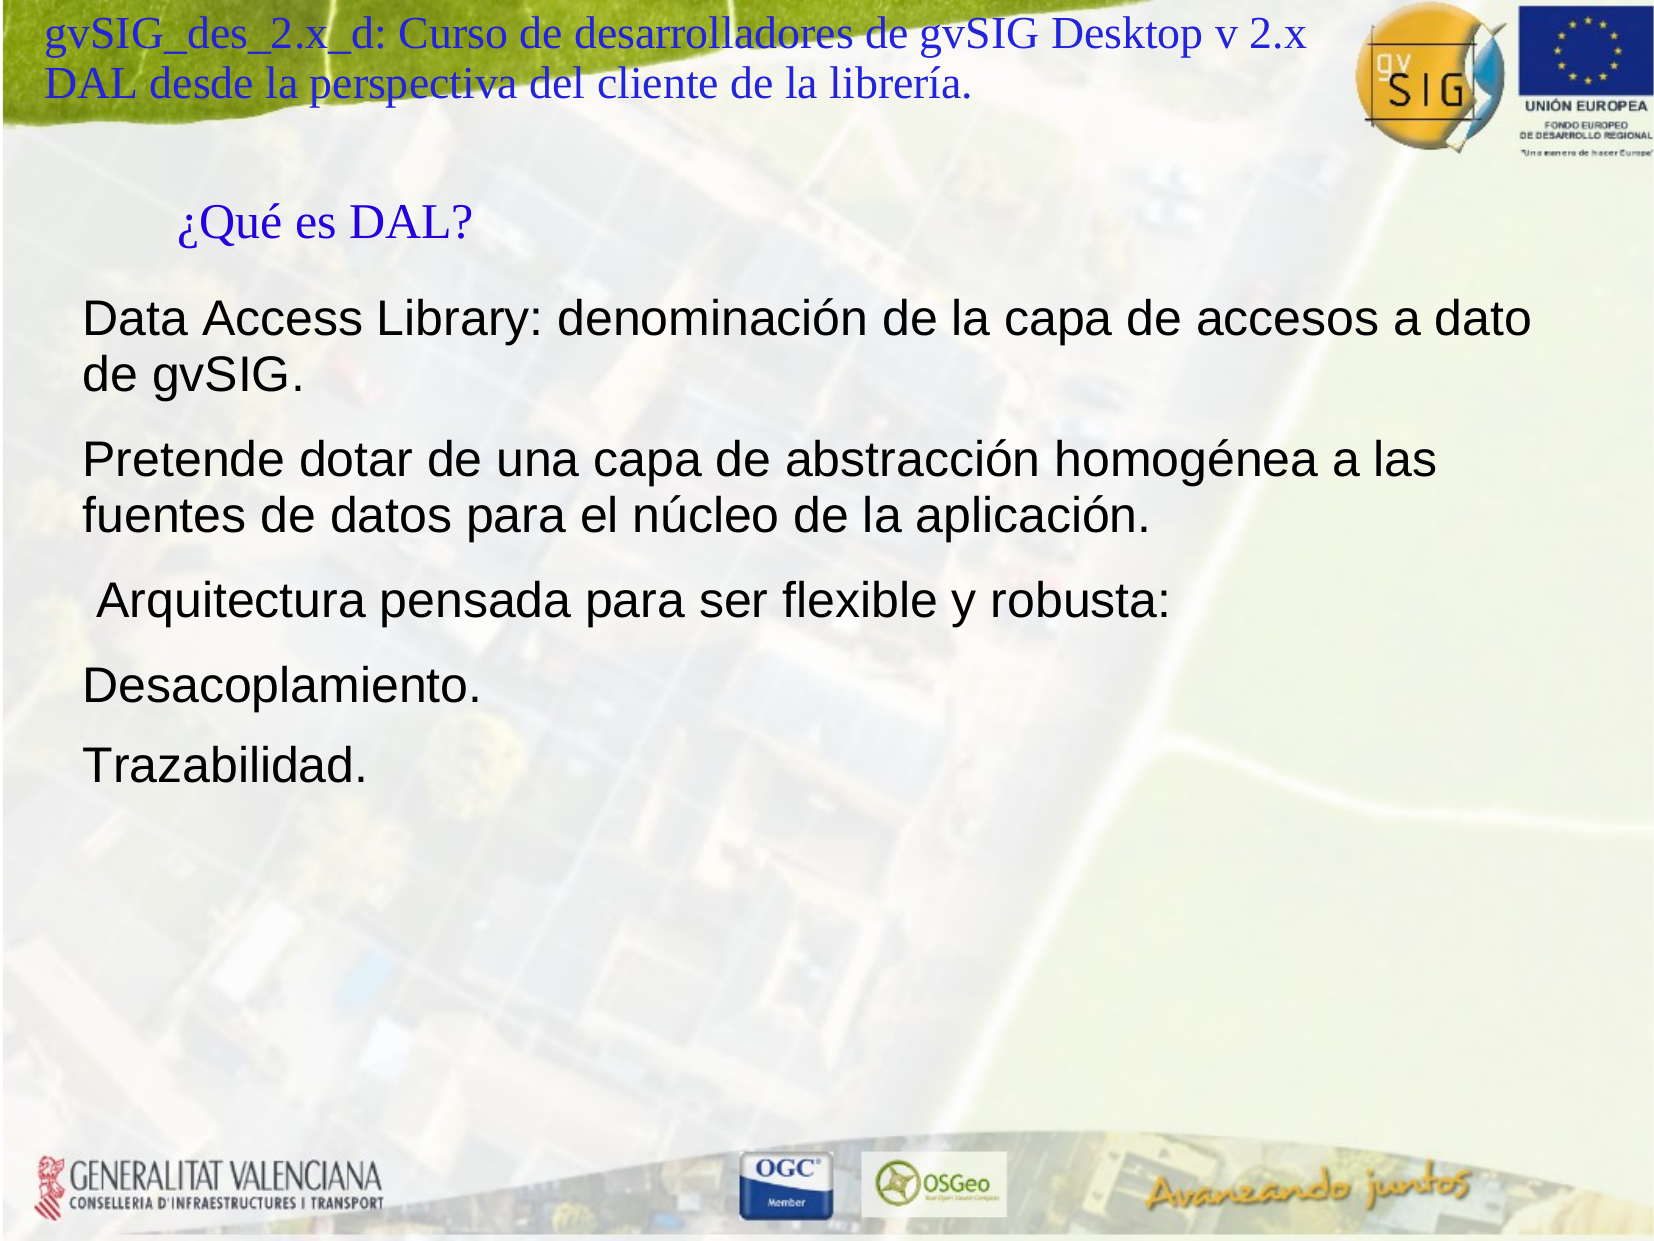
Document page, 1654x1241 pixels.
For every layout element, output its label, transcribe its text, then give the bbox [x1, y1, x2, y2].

picture [2, 0, 1654, 1241]
title ¿Qué es DAL? [177, 88, 1329, 290]
list Data Access Library: denominación de la capa de accesos a dato de gvSIG. Pretende dotar de una capa de abstracción homogénea a las fuentes de datos para el núcleo de la aplicación. Arquitectura pensada para ser flexible y robusta: Desacoplamiento. Trazabilidad. [82, 290, 1571, 1010]
